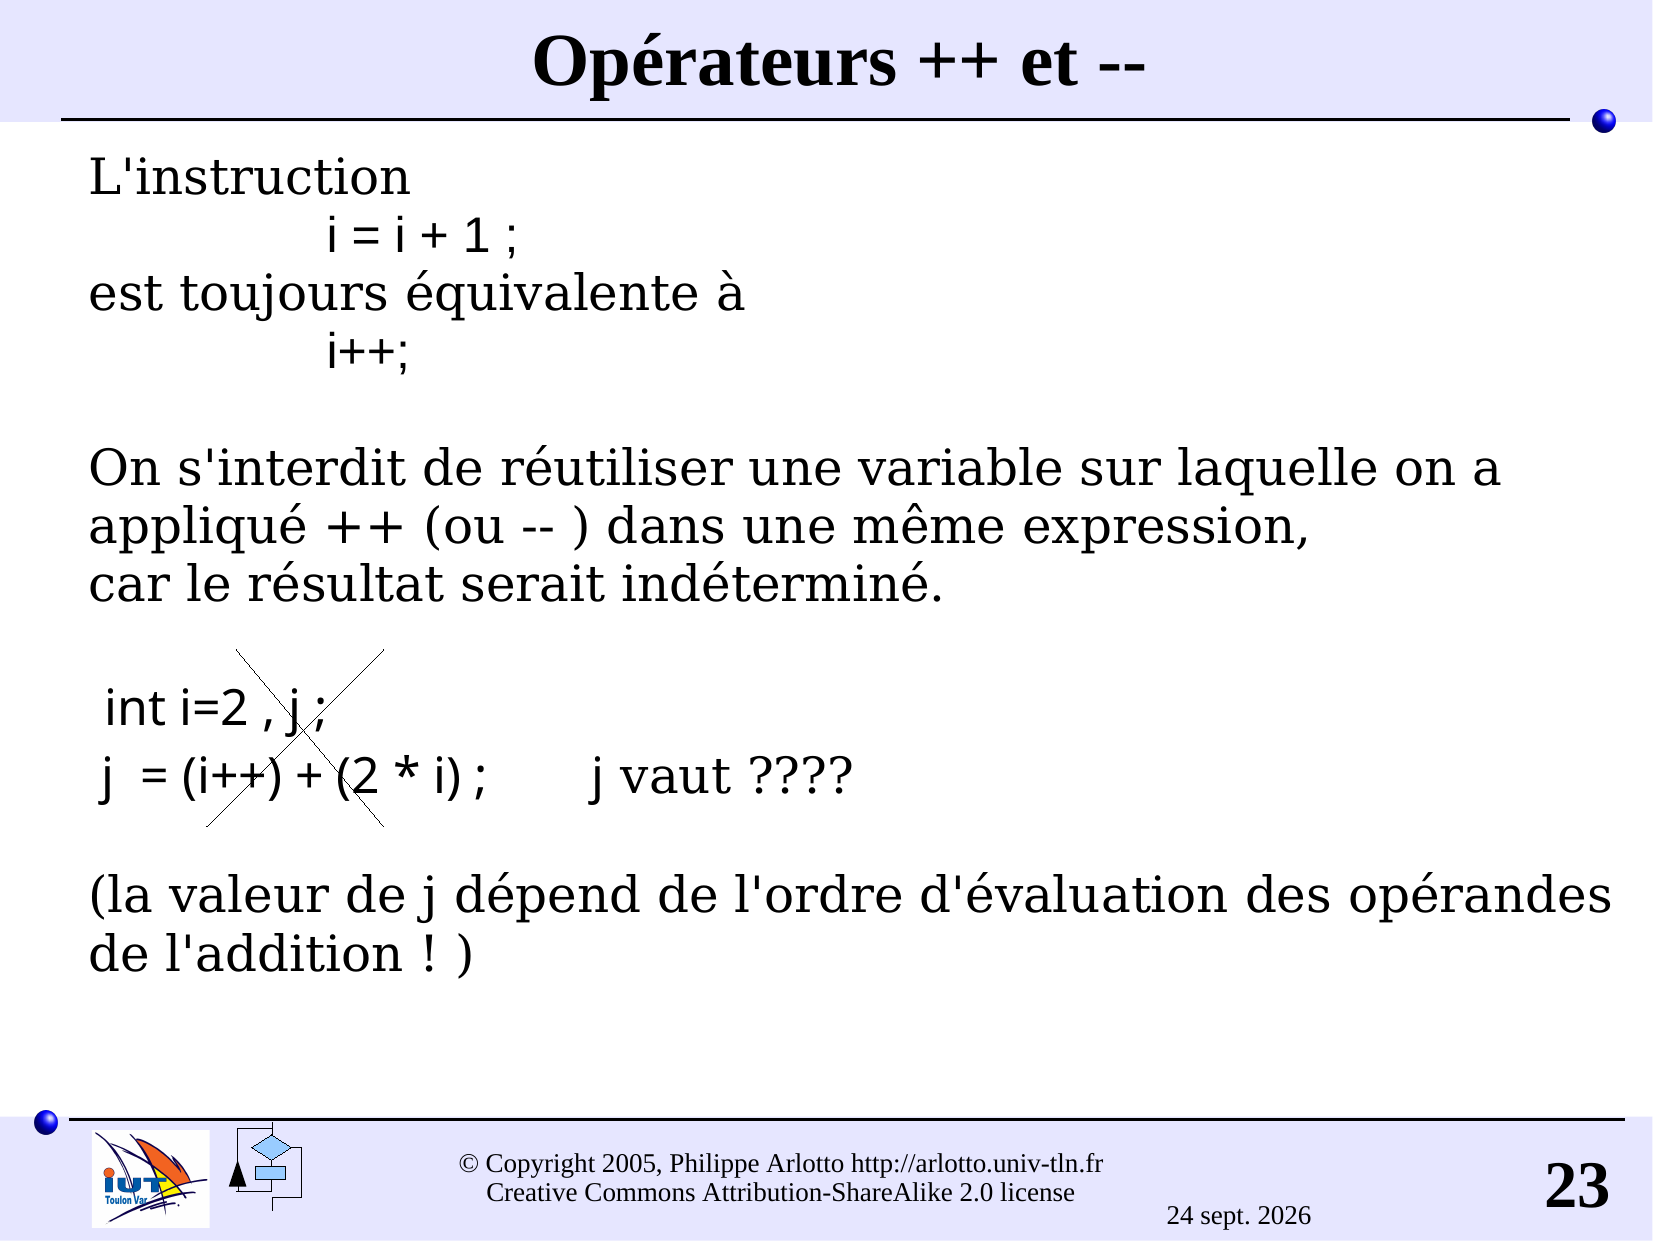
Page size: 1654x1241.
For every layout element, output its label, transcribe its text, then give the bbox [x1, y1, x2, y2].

text_box L'instruction i = i + 1 ; est toujours équivalente à i++; On s'interdit de réutiliser une variable sur laquelle on a appliqué ++ (ou -- ) dans une même expression, car le résultat serait indéterminé. int i=2 , j ; j = (i++) + (2 * i) ; j vaut ???? (la valeur de j dépend de l'ordre d'évaluation des opérandes de l'addition ! ) [88, 147, 1615, 1022]
title Opérateurs ++ et -- [95, 11, 1585, 110]
